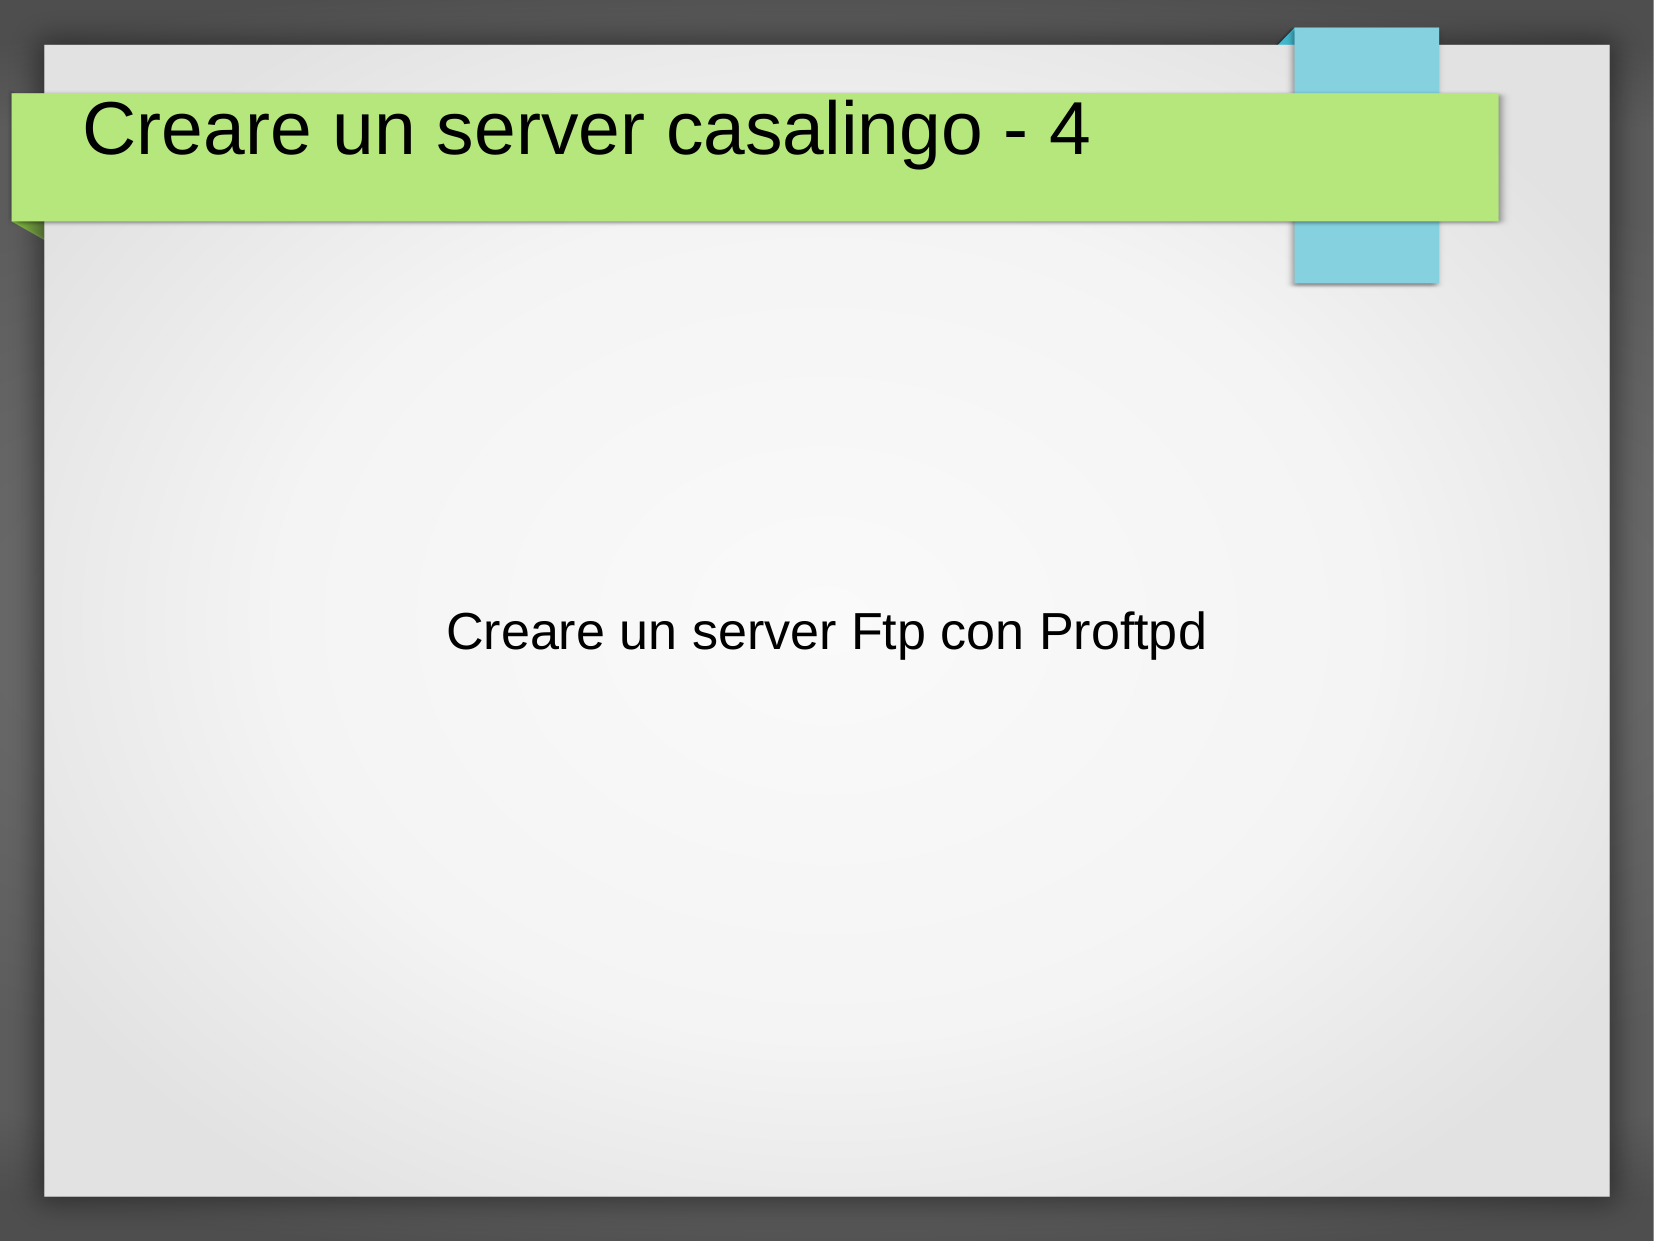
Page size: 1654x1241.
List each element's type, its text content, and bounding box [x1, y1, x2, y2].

subtitle Creare un server Ftp con Proftpd [82, 295, 1571, 1015]
picture [0, 0, 1654, 1241]
title Creare un server casalingo - 4 [82, 44, 1264, 213]
